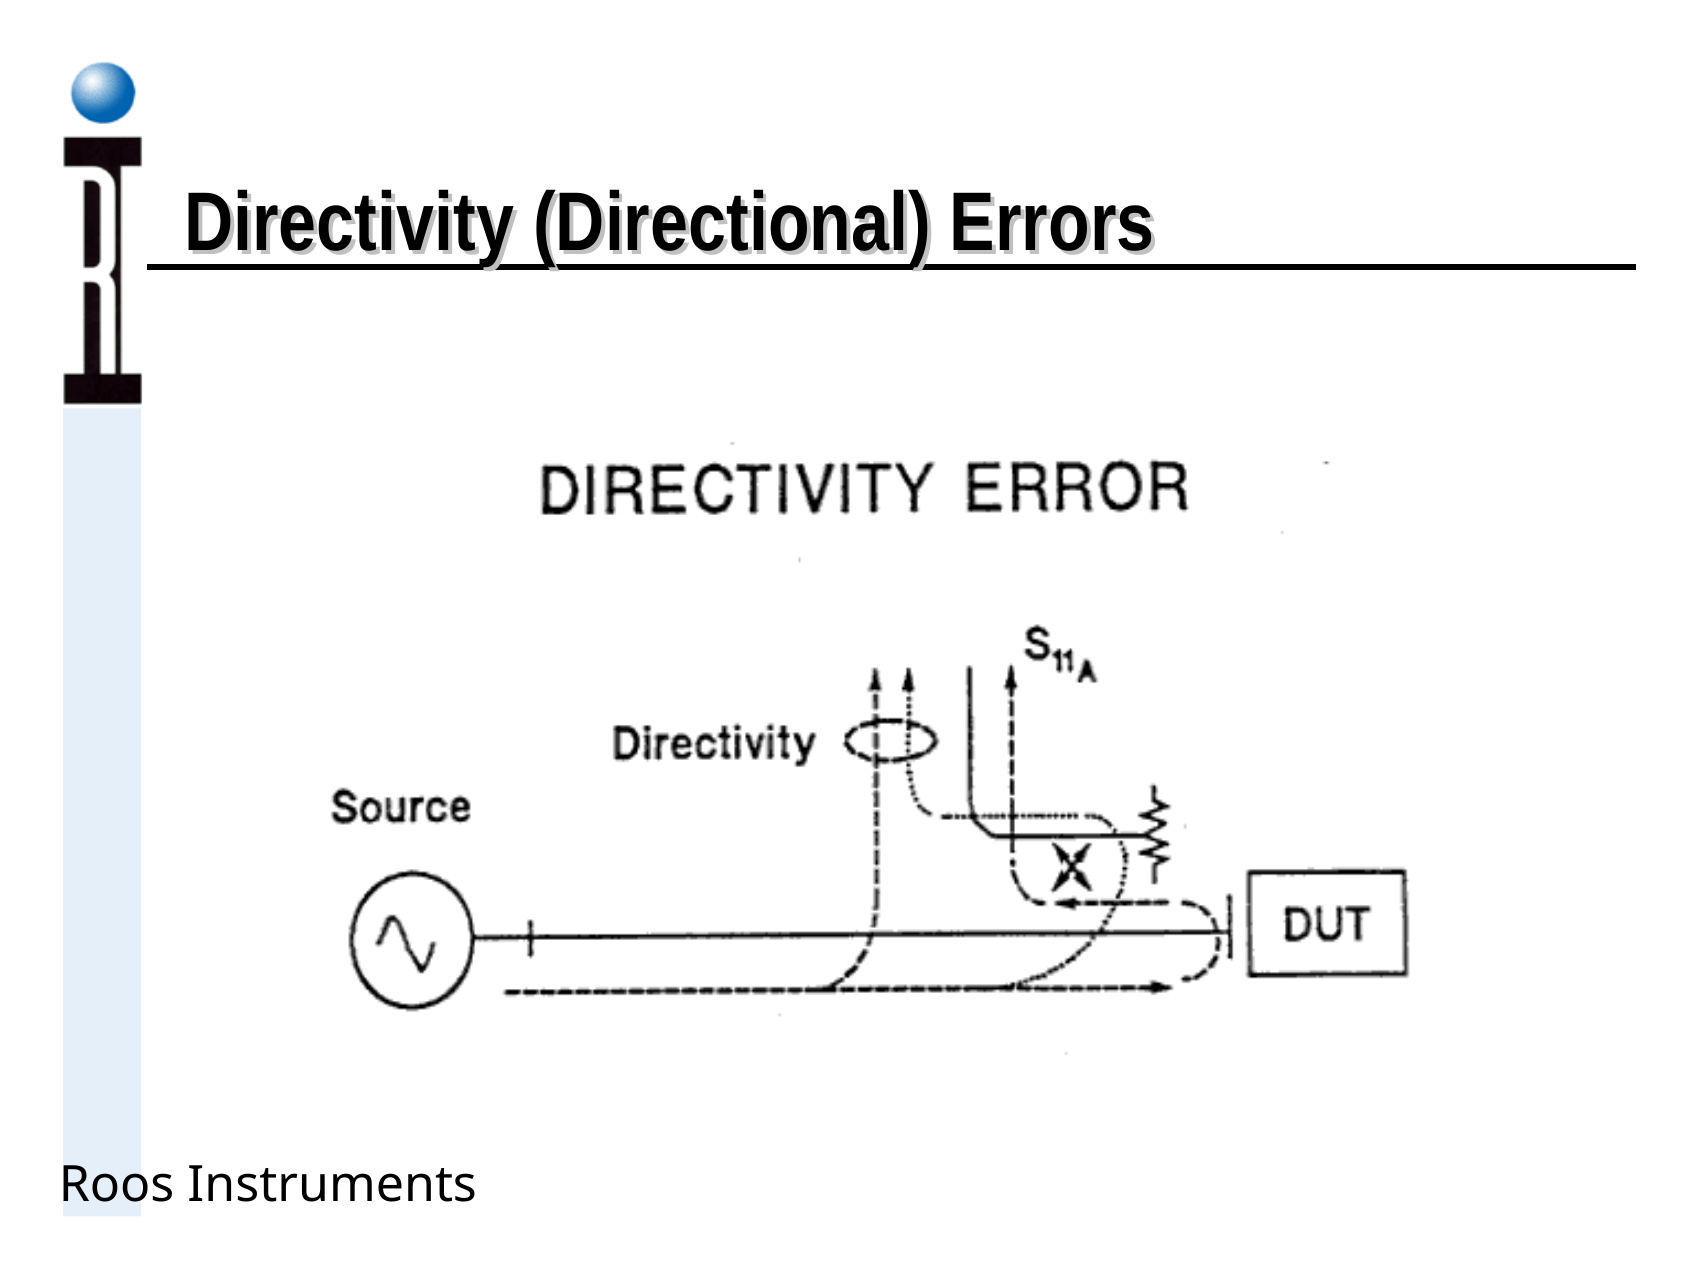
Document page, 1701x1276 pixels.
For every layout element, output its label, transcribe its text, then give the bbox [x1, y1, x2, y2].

picture [59, 58, 147, 411]
text_box Directivity (Directional) Errors [184, 92, 1539, 268]
picture [312, 419, 1436, 1060]
